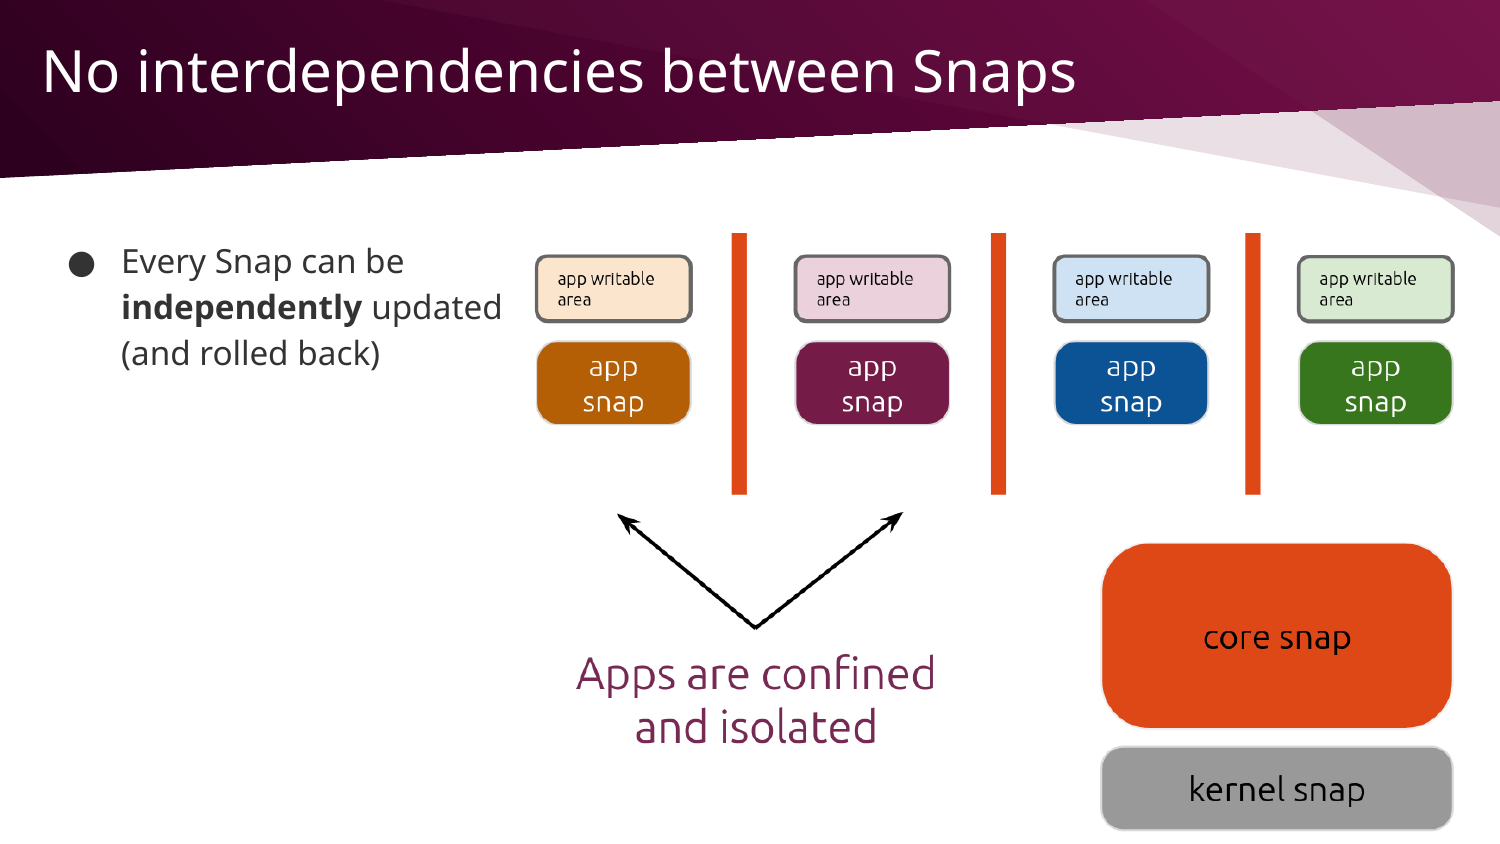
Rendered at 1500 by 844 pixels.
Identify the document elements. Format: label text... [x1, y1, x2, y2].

picture [524, 224, 1463, 844]
title No interdependencies between Snaps [41, 5, 1336, 134]
list Every Snap can be independently updated (and rolled back) [35, 229, 524, 789]
